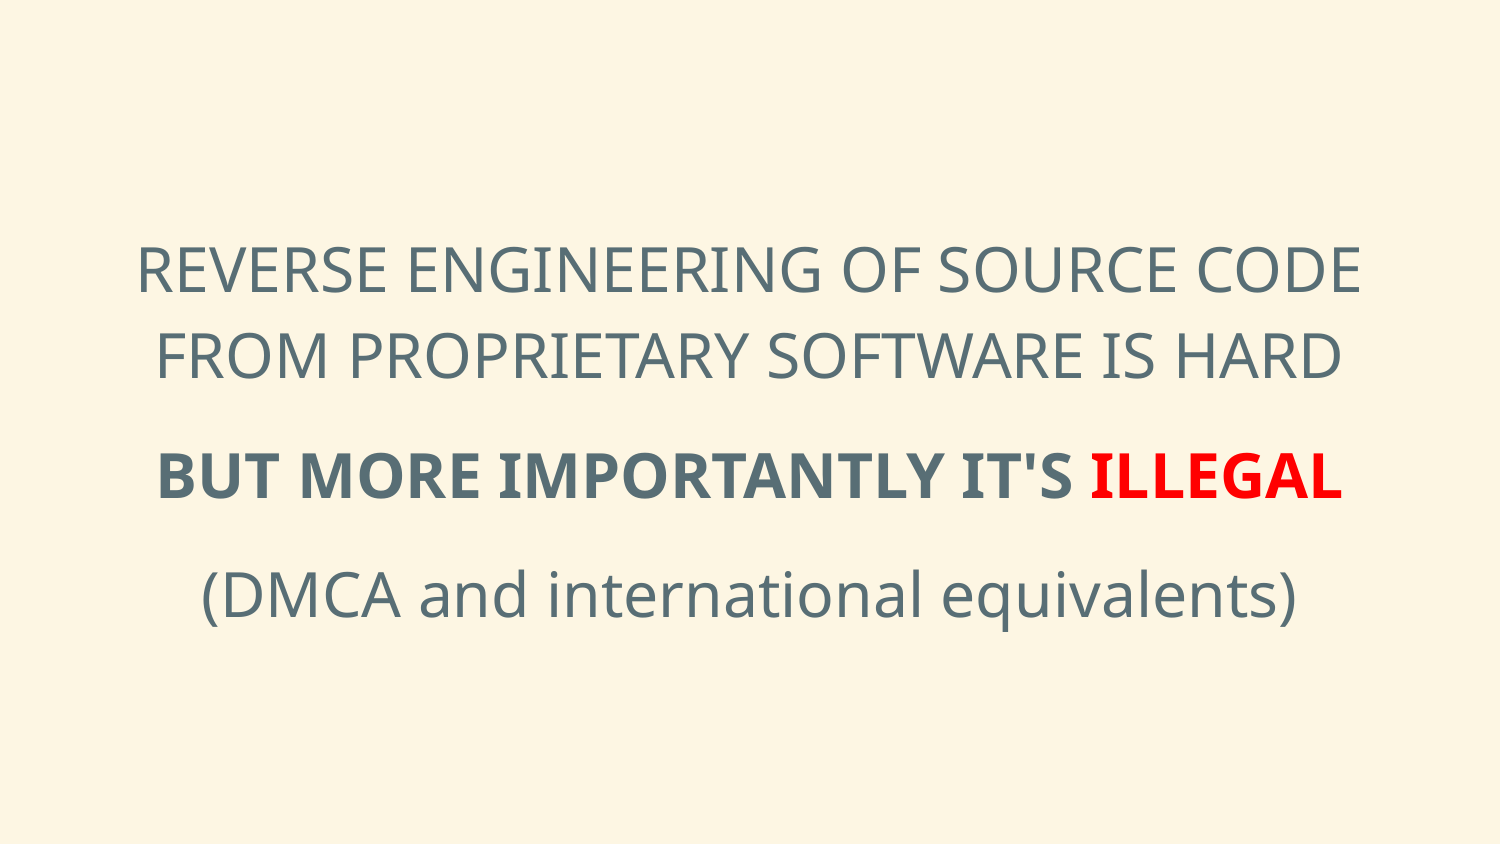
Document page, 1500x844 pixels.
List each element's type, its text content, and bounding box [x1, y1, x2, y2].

list REVERSE ENGINEERING OF SOURCE CODE FROM PROPRIETARY SOFTWARE IS HARD BUT MORE IMPORTANTLY IT'S ILLEGAL (DMCA and international equivalents) [51, 54, 1449, 795]
